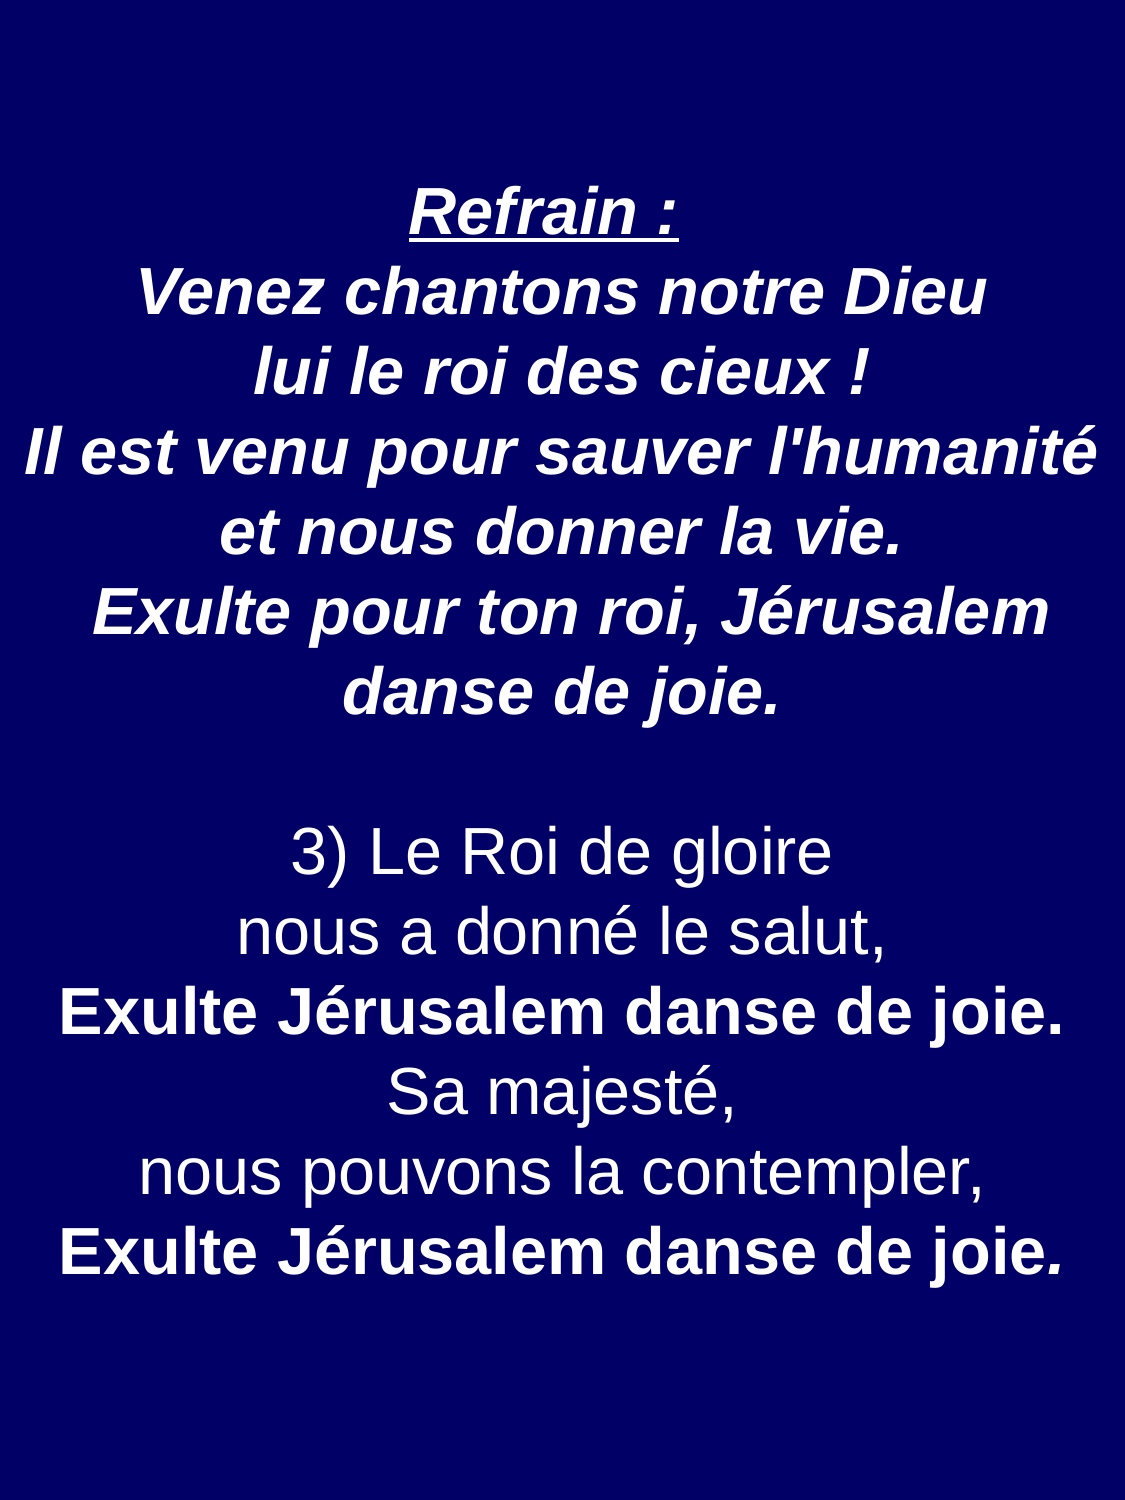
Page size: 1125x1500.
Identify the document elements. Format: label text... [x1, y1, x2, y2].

text_box Refrain : Venez chantons notre Dieu lui le roi des cieux ! Il est venu pour sauver l'humanité et nous donner la vie. Exulte pour ton roi, Jérusalem danse de joie. 3) Le Roi de gloire nous a donné le salut, Exulte Jérusalem danse de joie. Sa majesté, nous pouvons la contempler, Exulte Jérusalem danse de joie. [0, 35, 1125, 1330]
